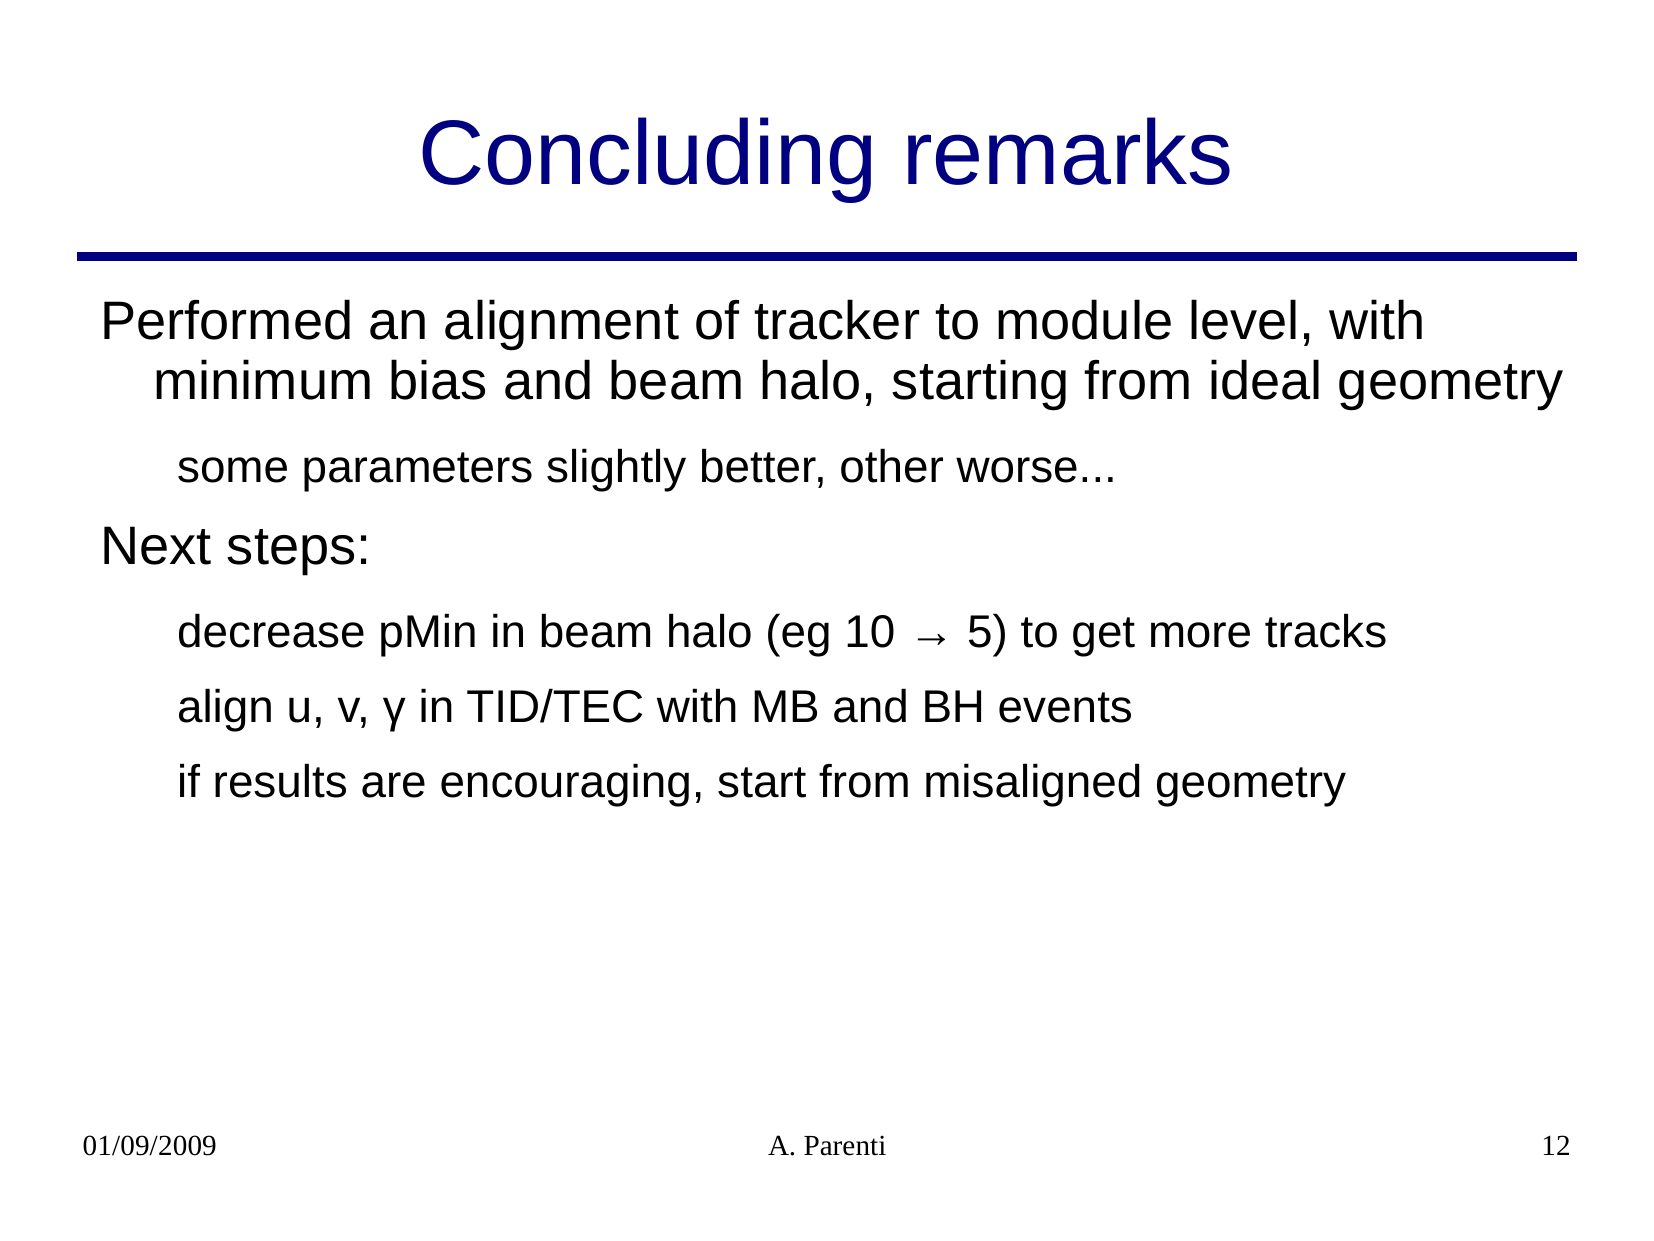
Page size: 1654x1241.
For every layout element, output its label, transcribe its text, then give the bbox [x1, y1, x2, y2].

list Performed an alignment of tracker to module level, with minimum bias and beam halo, starting from ideal geometry some parameters slightly better, other worse... Next steps: decrease pMin in beam halo (eg 10 → 5) to get more tracks align u, v, γ in TID/TEC with MB and BH events if results are encouraging, start from misaligned geometry [82, 290, 1571, 1094]
title Concluding remarks [82, 49, 1571, 257]
